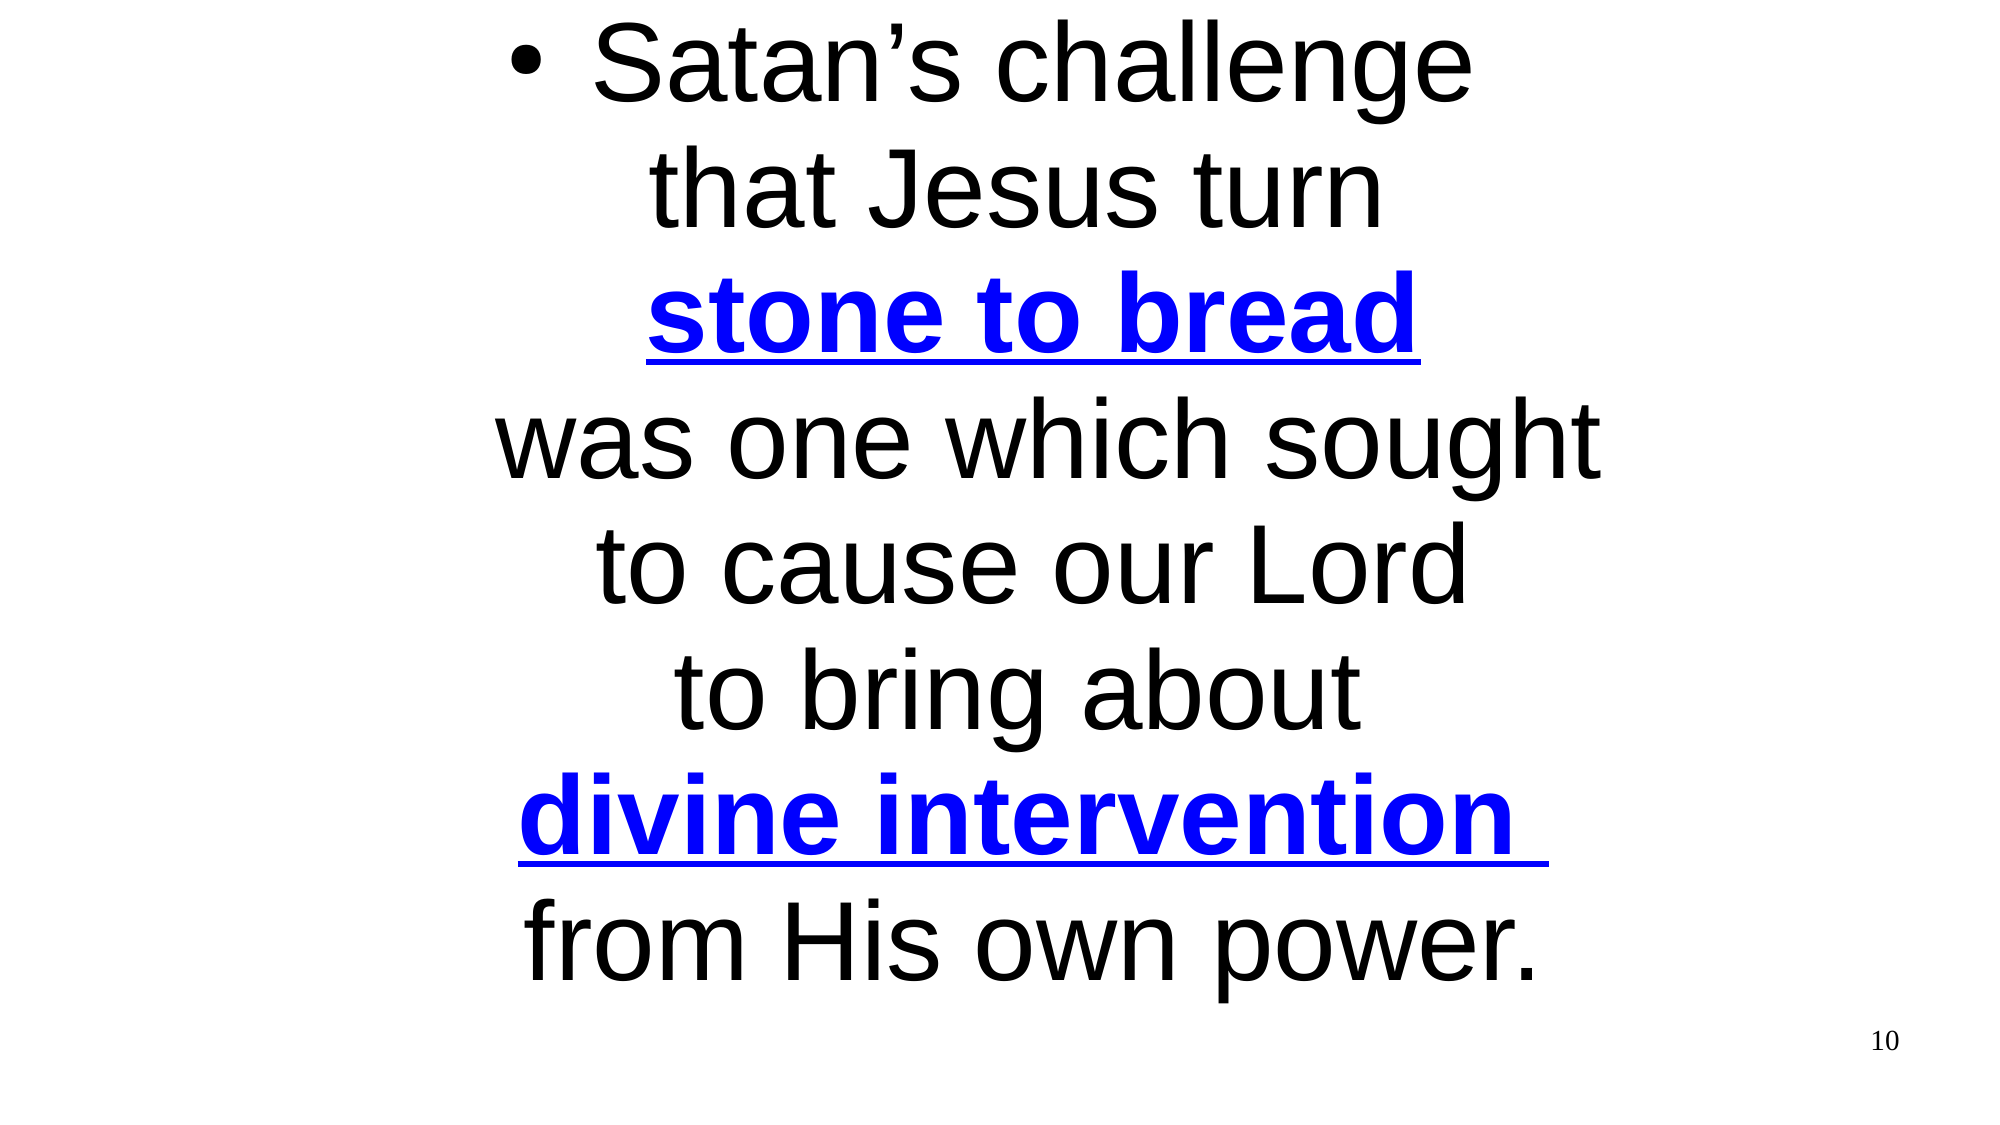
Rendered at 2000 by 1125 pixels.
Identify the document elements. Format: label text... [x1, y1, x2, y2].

list Satan’s challenge that Jesus turn stone to bread was one which sought to cause our Lord to bring about divine intervention from His own power. [0, 0, 1996, 1123]
